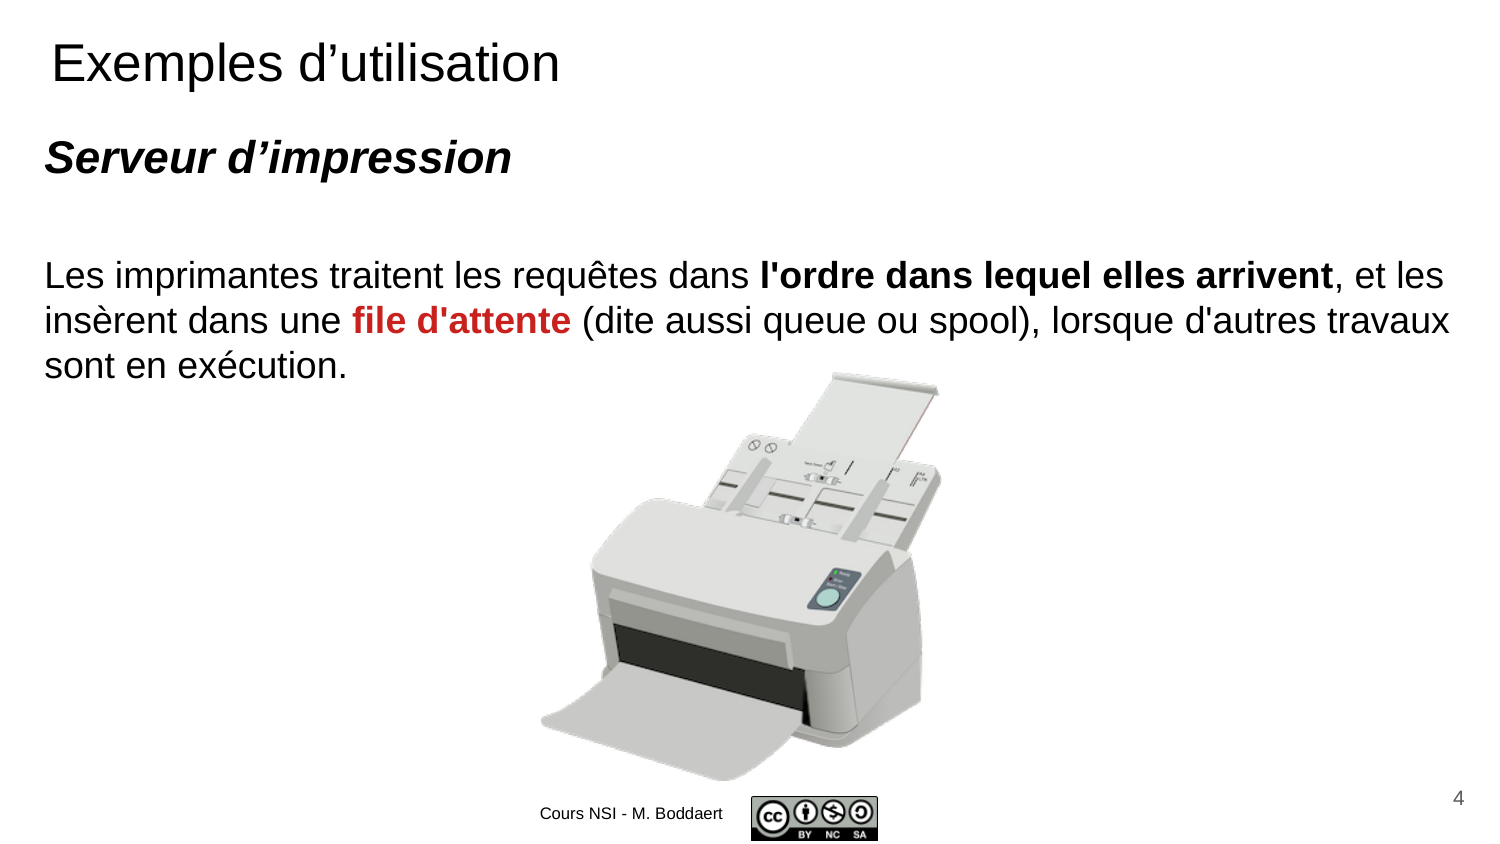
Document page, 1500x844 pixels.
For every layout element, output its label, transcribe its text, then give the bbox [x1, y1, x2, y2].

slide_number <numéro> [1389, 764, 1480, 830]
picture [751, 796, 878, 841]
picture [541, 372, 963, 781]
text_box Serveur d’impression Les imprimantes traitent les requêtes dans l'ordre dans lequel elles arrivent, et les insèrent dans une file d'attente (dite aussi queue ou spool), lorsque d'autres travaux sont en exécution. [29, 120, 1477, 355]
title Exemples d’utilisation [51, 13, 1449, 108]
